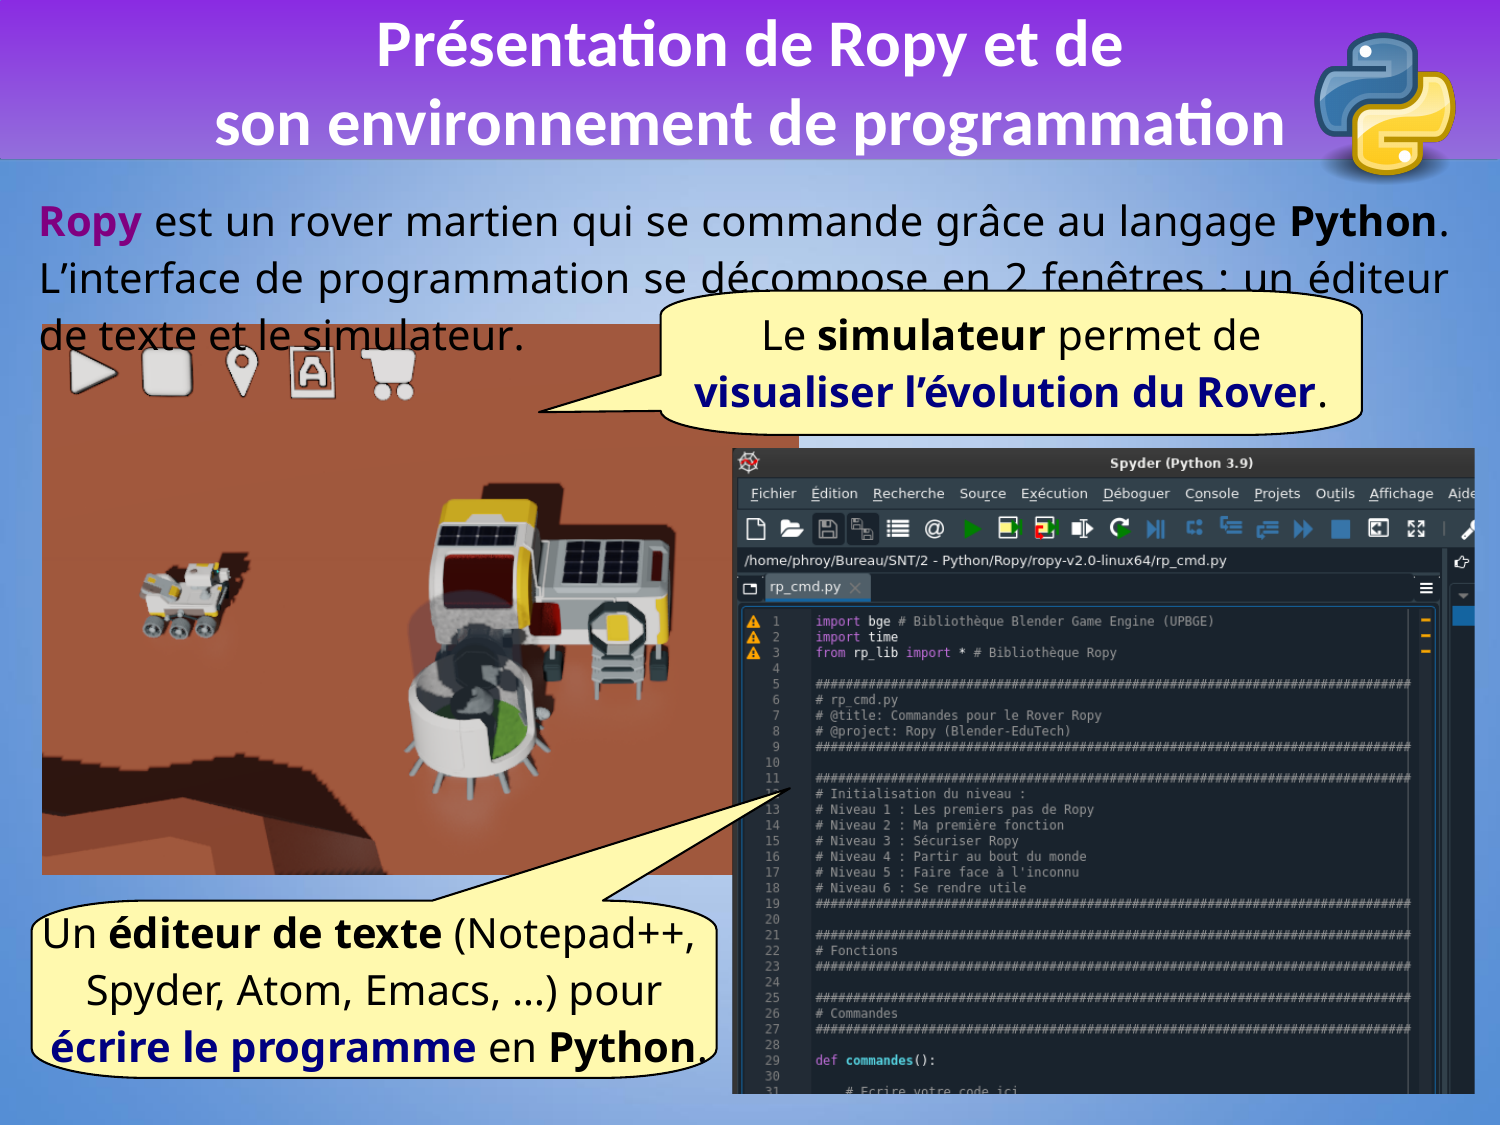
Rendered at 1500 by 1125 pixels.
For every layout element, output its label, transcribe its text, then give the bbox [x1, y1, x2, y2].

text_box Un éditeur de texte (Notepad++, Spyder, Atom, Emacs, …) pour écrire le programme en Python. [31, 788, 790, 1078]
picture [0, 29, 1500, 1125]
text_box Présentation de Ropy et de son environnement de programmation [0, 0, 1500, 159]
text_box Le simulateur permet de visualiser l’évolution du Rover. [538, 290, 1362, 435]
text_box Ropy est un rover martien qui se commande grâce au langage Python. L’interface de programmation se décompose en 2 fenêtres : un éditeur de texte et le simulateur. [23, 184, 1465, 325]
